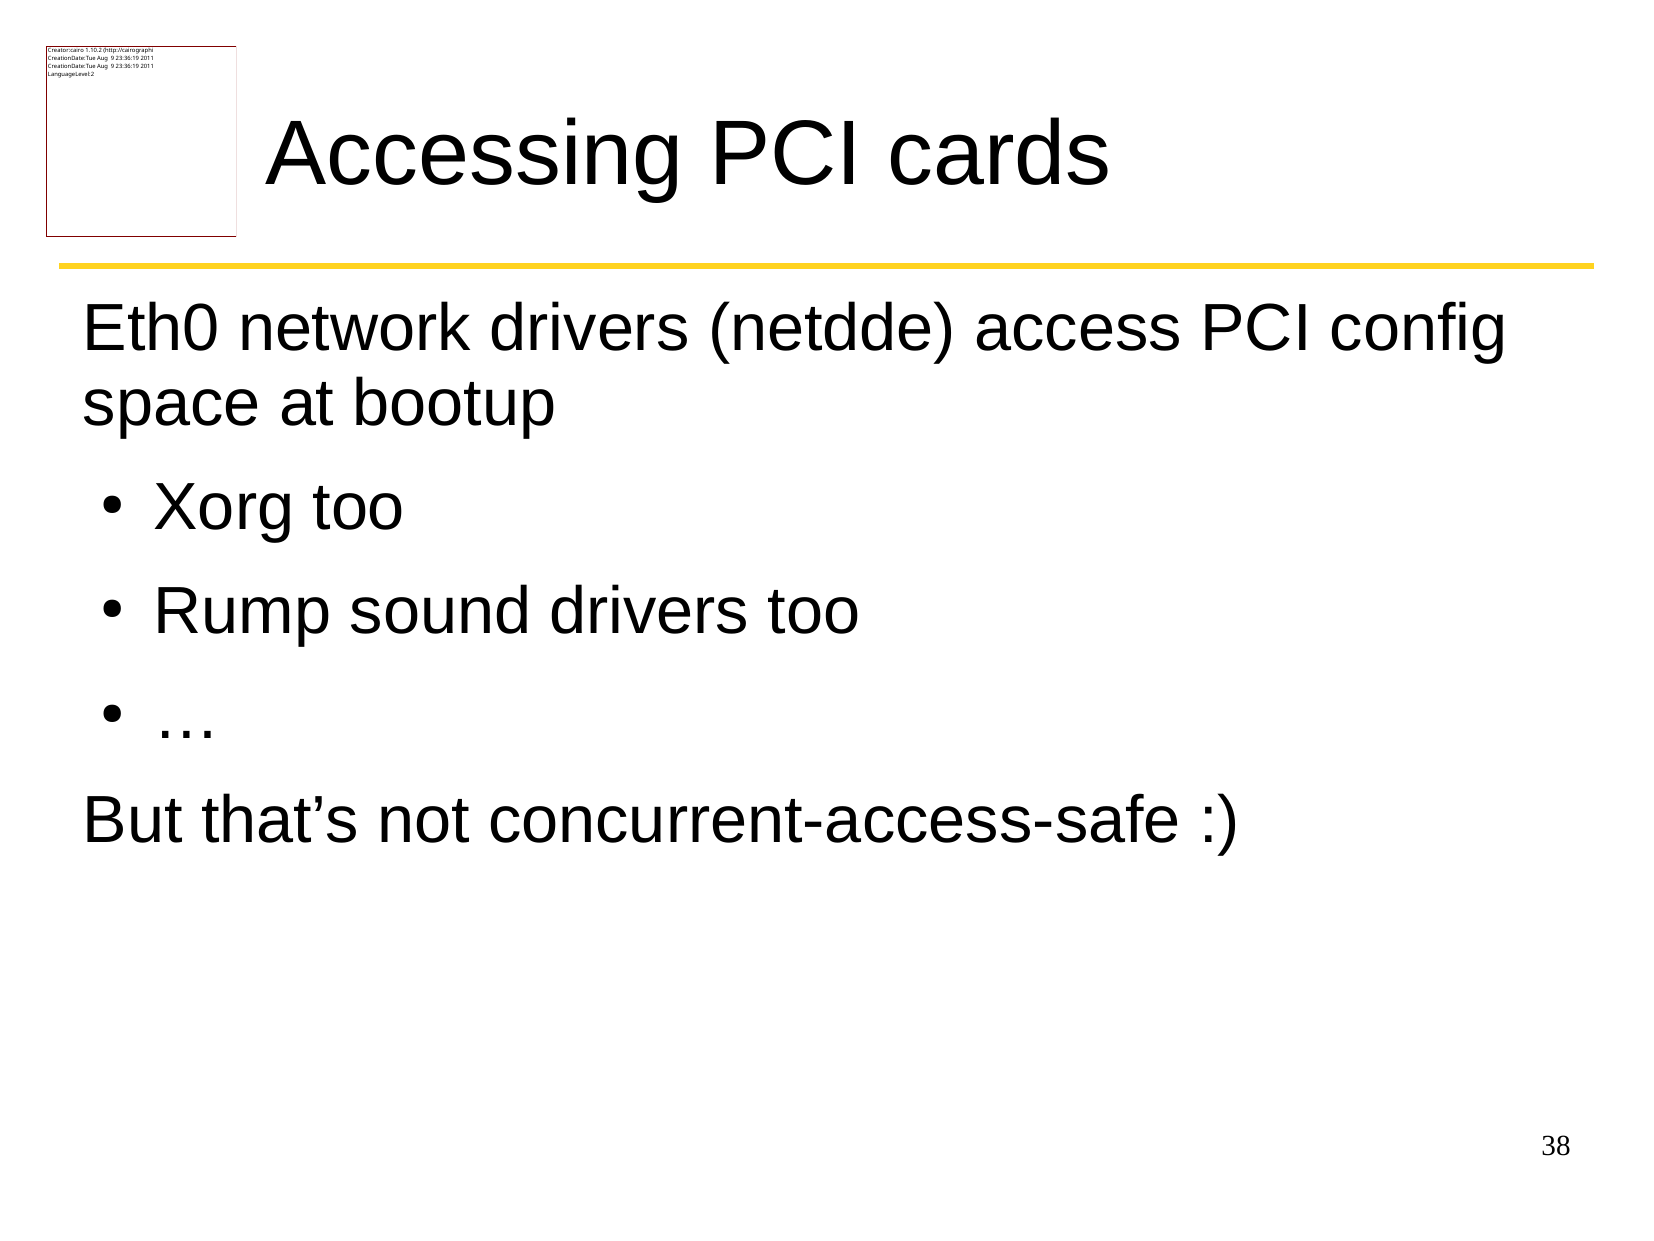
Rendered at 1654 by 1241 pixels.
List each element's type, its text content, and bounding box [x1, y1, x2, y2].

title Accessing PCI cards [265, 49, 1571, 257]
list Eth0 network drivers (netdde) access PCI config space at bootup Xorg too Rump sound drivers too … But that’s not concurrent-access-safe :) [82, 290, 1571, 1152]
